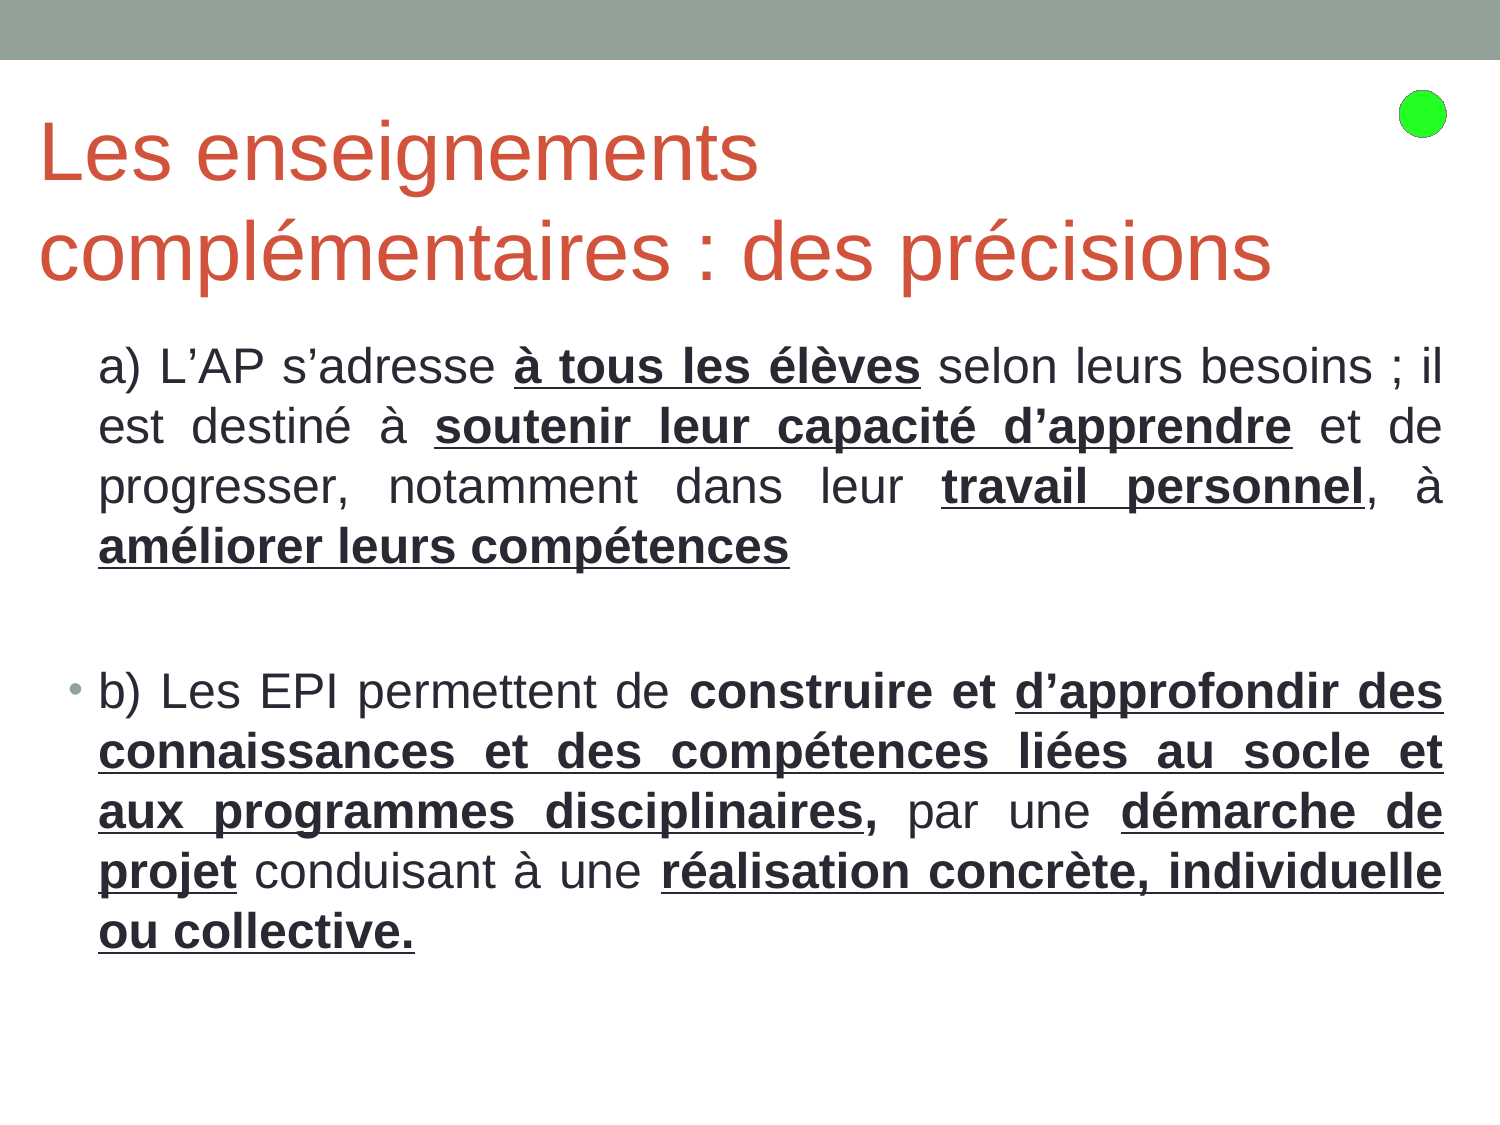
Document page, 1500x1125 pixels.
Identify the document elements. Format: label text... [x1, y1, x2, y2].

list a) L’AP s’adresse à tous les élèves selon leurs besoins ; il est destiné à soutenir leur capacité d’apprendre et de progresser, notamment dans leur travail personnel, à améliorer leurs compétences b) Les EPI permettent de construire et d’approfondir des connaissances et des compétences liées au socle et aux programmes disciplinaires, par une démarche de projet conduisant à une réalisation concrète, individuelle ou collective. [53, 326, 1459, 1059]
title Les enseignements complémentaires : des précisions [23, 87, 1465, 308]
